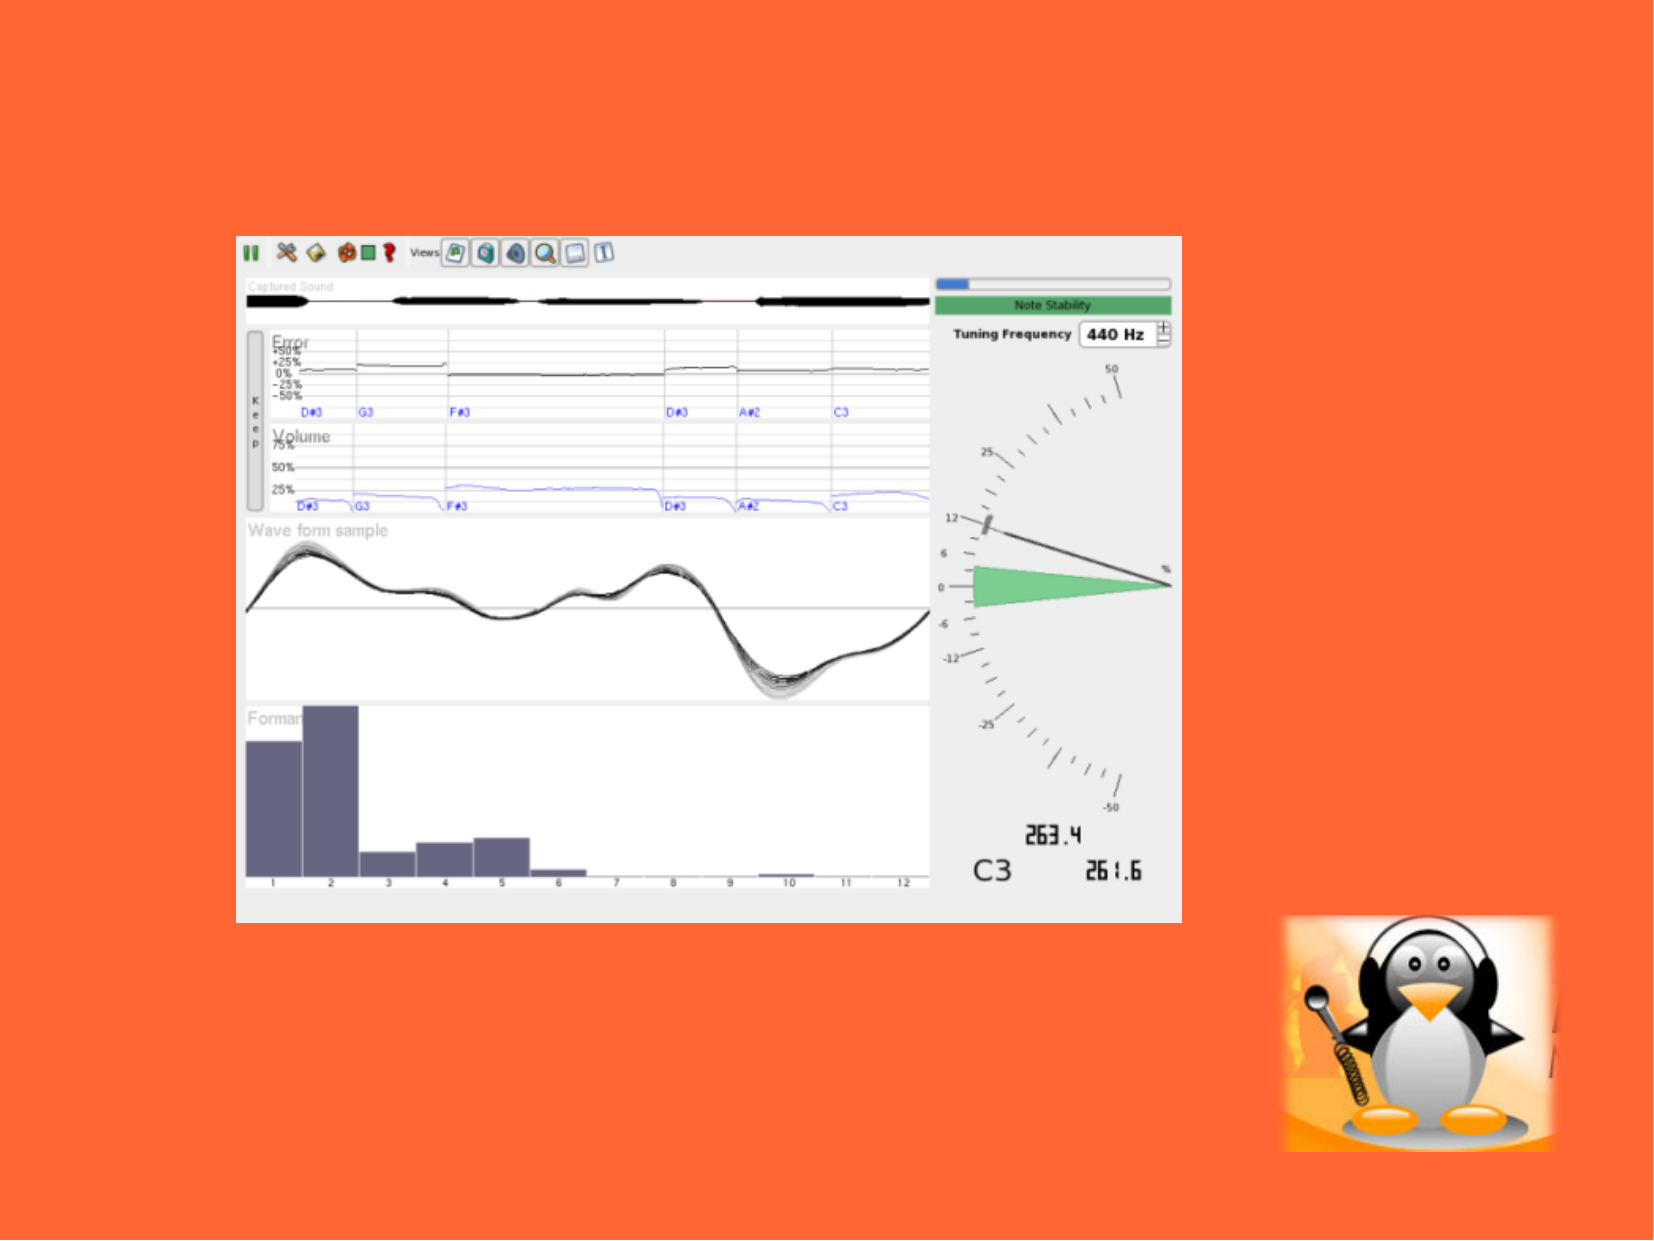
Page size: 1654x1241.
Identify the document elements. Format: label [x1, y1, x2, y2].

picture [1272, 915, 1565, 1152]
picture [236, 236, 1182, 923]
